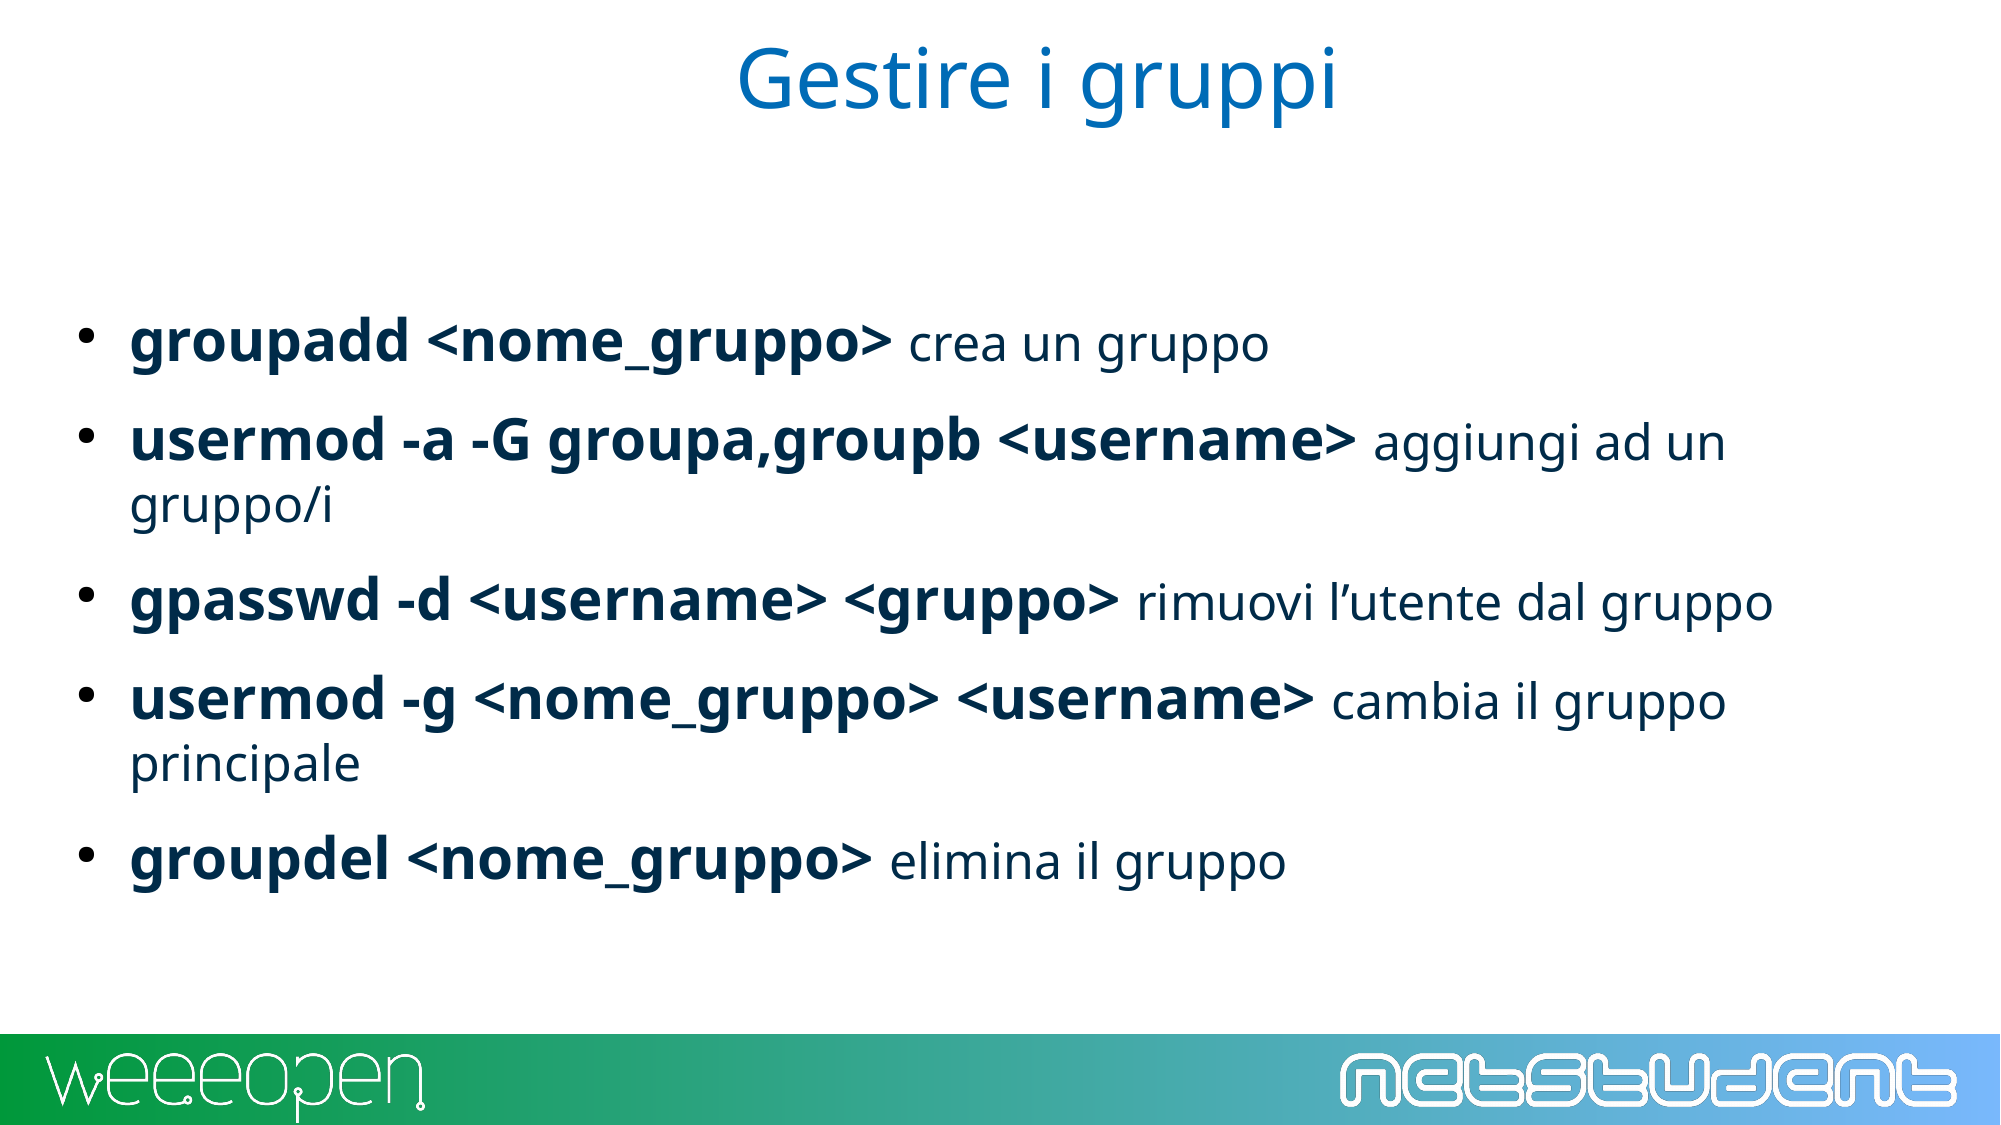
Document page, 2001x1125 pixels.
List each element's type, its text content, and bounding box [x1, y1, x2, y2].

picture [1340, 1053, 1957, 1107]
title Gestire i gruppi [43, 29, 1959, 247]
list groupadd <nome_gruppo> crea un gruppo usermod -a -G groupa,groupb <username> aggiungi ad un gruppo/i gpasswd -d <username> <gruppo> rimuovi l’utente dal gruppo usermod -g <nome_gruppo> <username> cambia il gruppo principale groupdel <nome_gruppo> elimina il gruppo [43, 295, 1959, 1010]
picture [45, 1053, 425, 1123]
